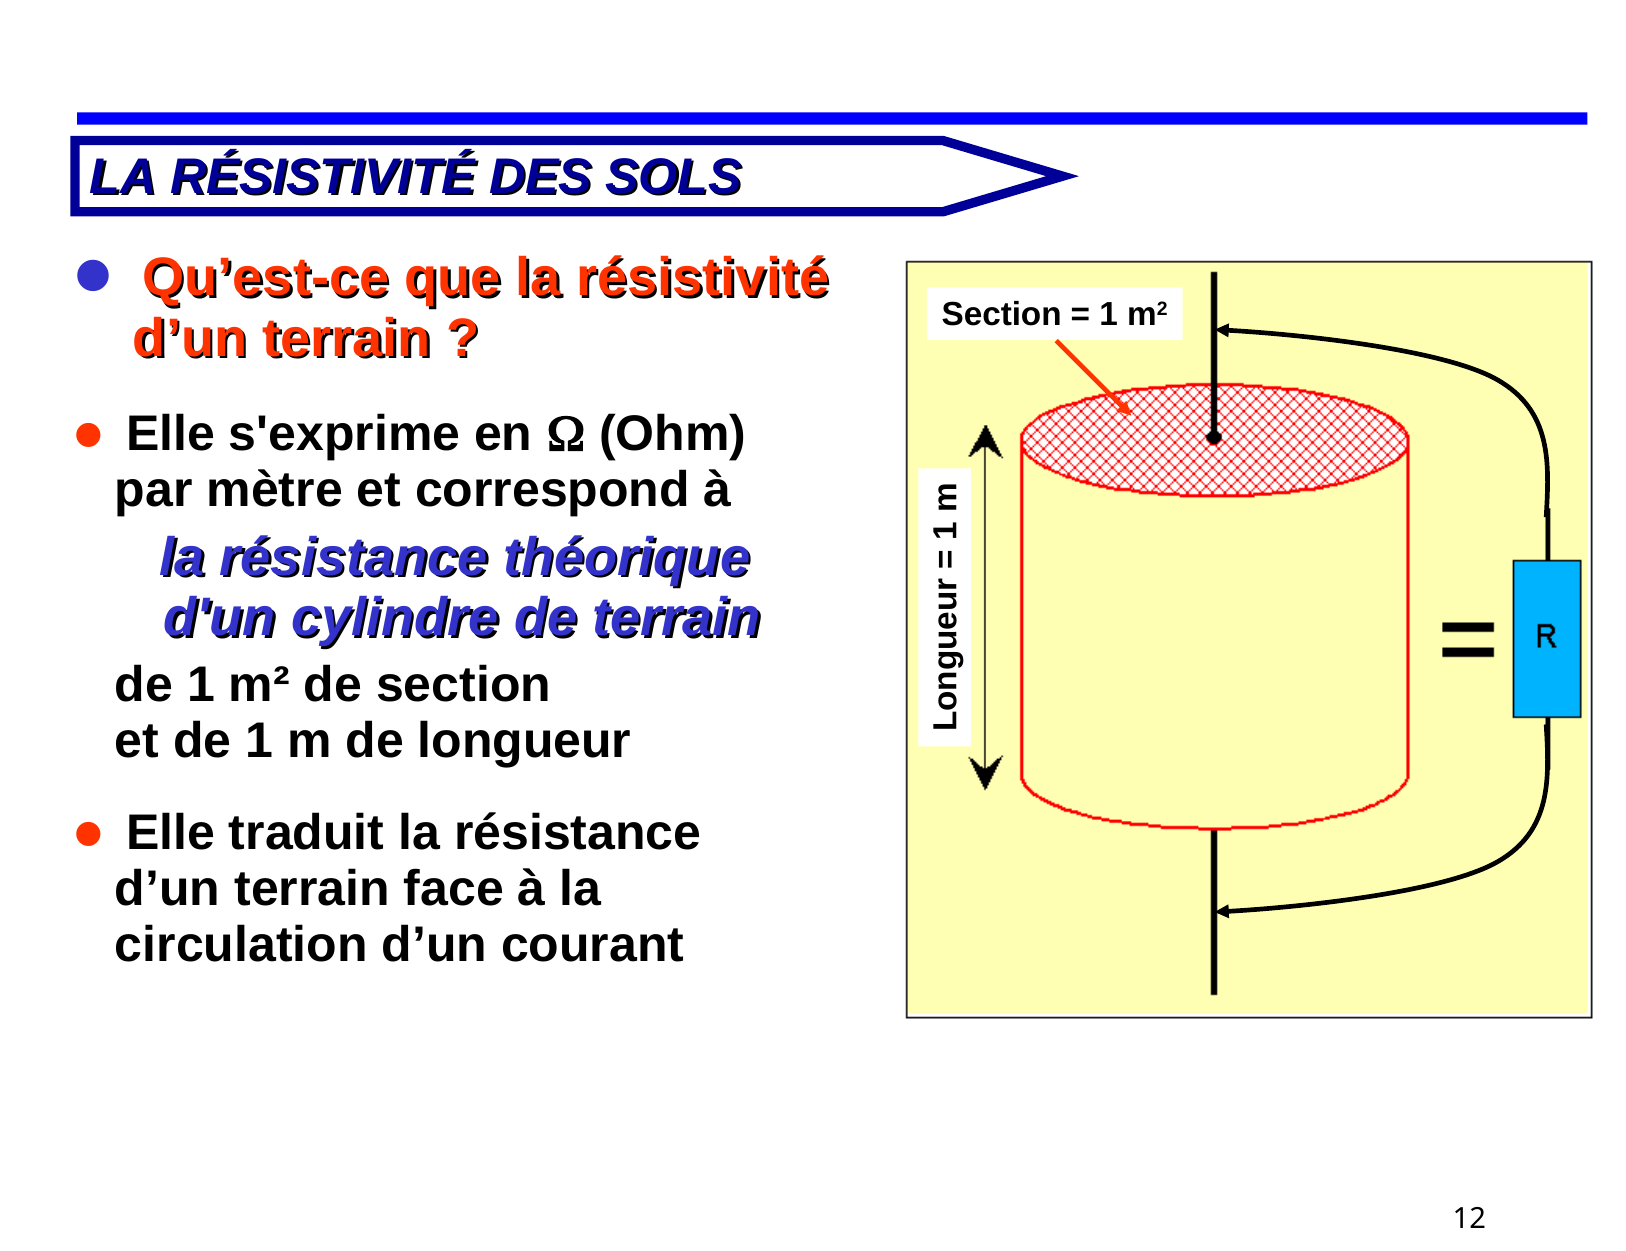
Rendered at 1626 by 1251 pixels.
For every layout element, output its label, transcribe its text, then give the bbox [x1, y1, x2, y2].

chart [900, 256, 1599, 1026]
text_box Section = 1 m2 [926, 287, 1183, 340]
text_box Longueur = 1 m [918, 468, 971, 747]
text_box LA RÉSISTIVITÉ DES SOLS [75, 140, 1063, 212]
text_box  Qu’est-ce que la résistivité d’un terrain ?  Elle s'exprime en  (Ohm) par mètre et correspond à la résistance théorique d'un cylindre de terrain de 1 m² de section et de 1 m de longueur  Elle traduit la résistance d’un terrain face à la circulation d’un courant [56, 238, 869, 981]
